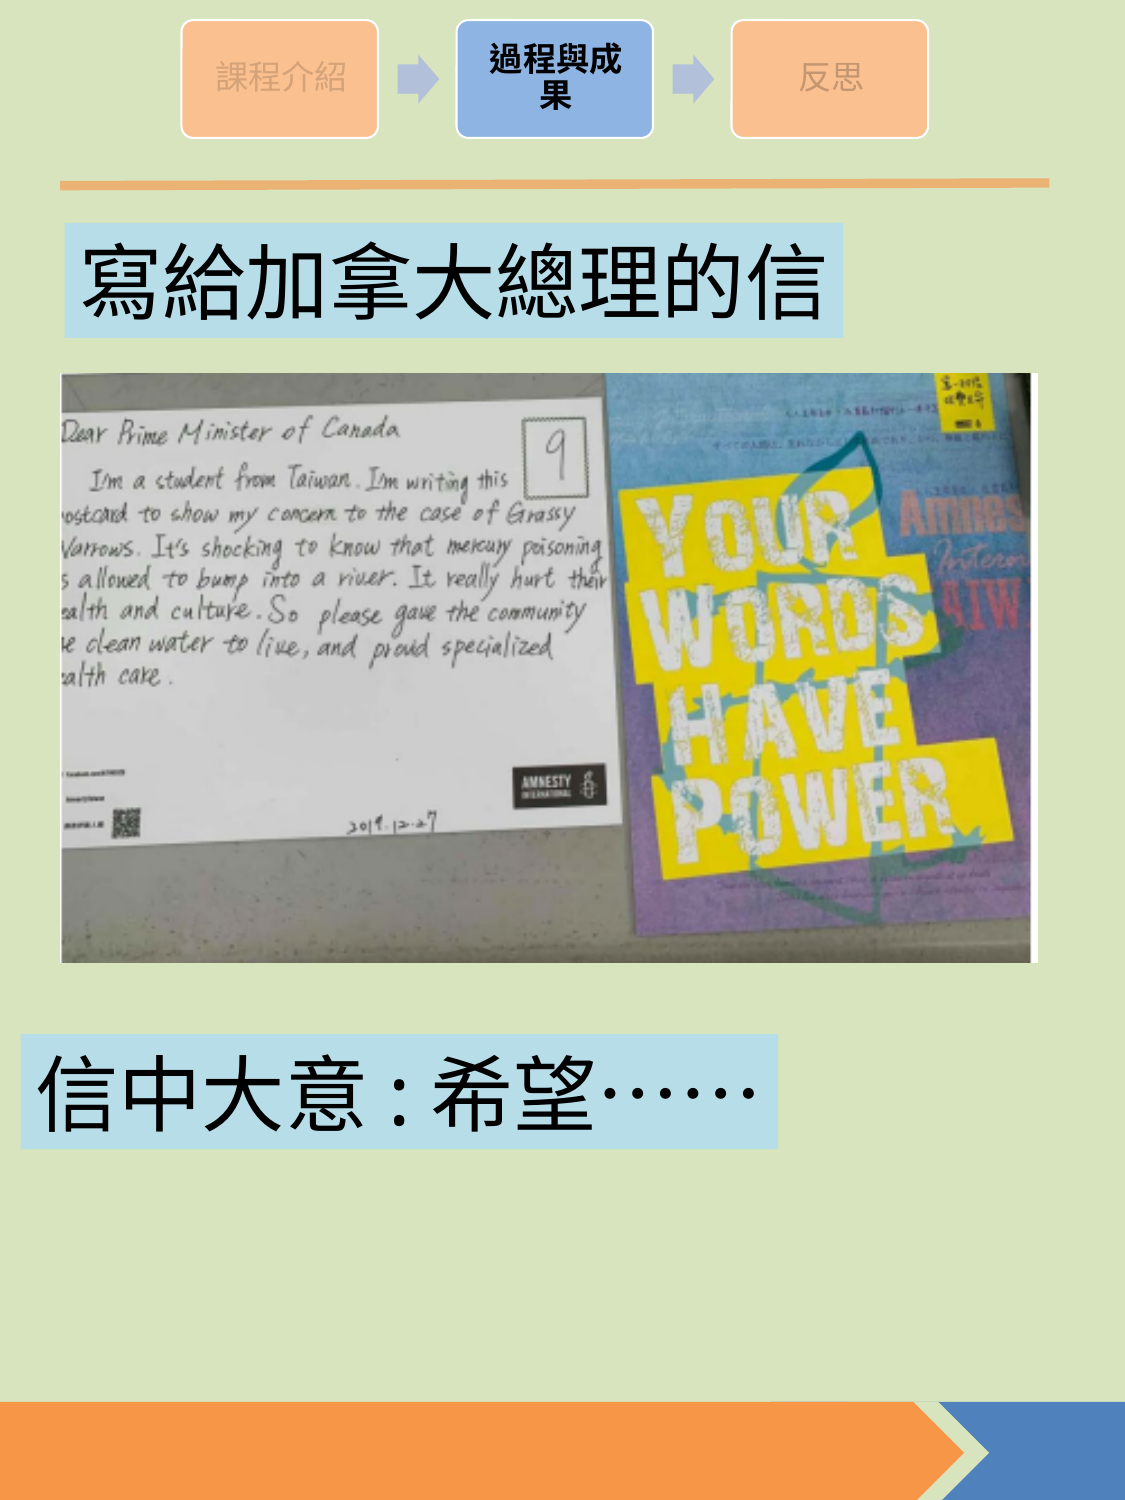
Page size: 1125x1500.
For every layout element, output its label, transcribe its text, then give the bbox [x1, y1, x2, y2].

picture [60, 373, 1038, 963]
text_box 信中大意:希望…… [20, 1034, 779, 1150]
text_box 課程介紹 [181, 20, 378, 138]
text_box [672, 54, 715, 104]
text_box [397, 54, 440, 104]
text_box 過程與成果 [456, 20, 654, 138]
text_box 反思 [731, 20, 929, 138]
text_box 寫給加拿大總理的信 [64, 222, 844, 338]
